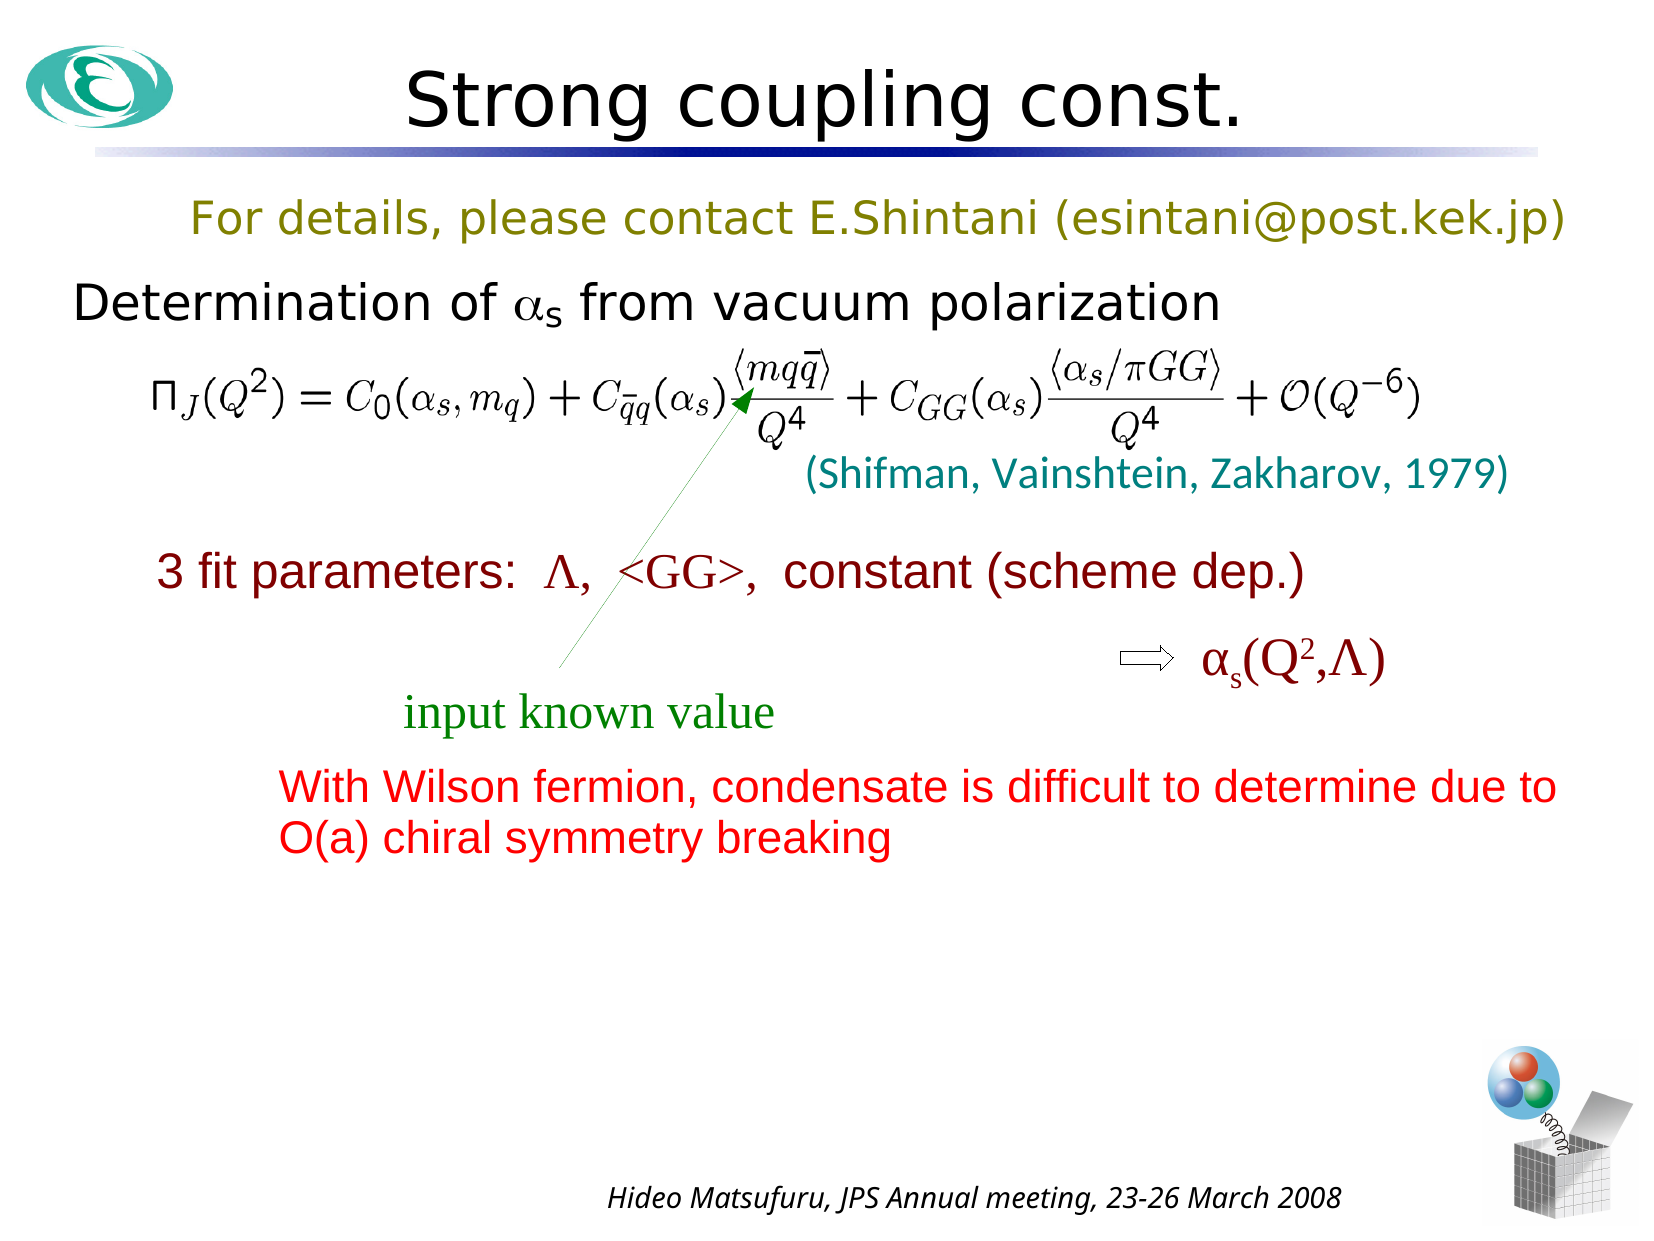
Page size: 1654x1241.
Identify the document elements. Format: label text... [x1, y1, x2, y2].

picture [95, 147, 1538, 157]
list Determination of s from vacuum polarization [54, 274, 1535, 1131]
picture [1482, 1039, 1639, 1226]
text_box 3 fit parameters: Λ, <GG>, constant (scheme dep.) [81, 543, 645, 606]
picture [152, 346, 1420, 451]
picture [20, 37, 179, 136]
text_box For details, please contact E.Shintani (esintani@post.kek.jp) [189, 191, 1569, 246]
text_box αs(Q2,Λ) [1114, 627, 1428, 700]
title Strong coupling const. [201, 47, 1450, 154]
text_box input known value [403, 683, 863, 745]
text_box [1120, 645, 1174, 671]
text_box (Shifman, Vainshtein, Zakharov, 1979) [789, 446, 1526, 508]
text_box 3 fit parameters: Λ, <GG>, constant (scheme dep.) [604, 543, 1320, 606]
text_box With Wilson fermion, condensate is difficult to determine due to O(a) chiral symmetry breaking [278, 760, 1559, 875]
